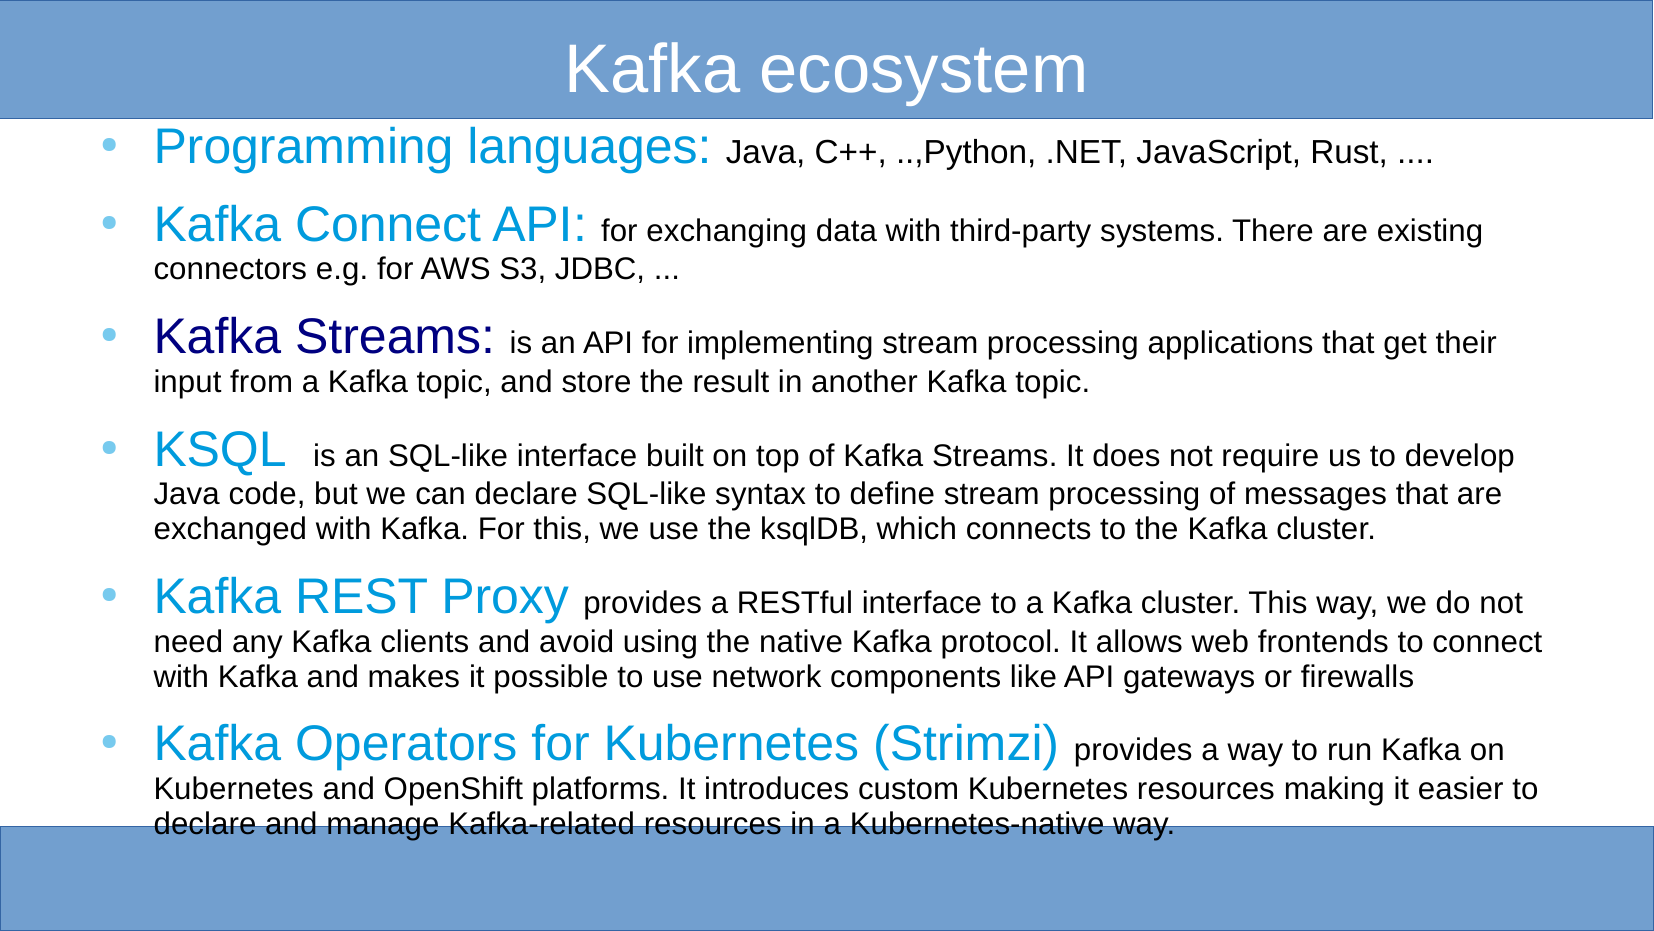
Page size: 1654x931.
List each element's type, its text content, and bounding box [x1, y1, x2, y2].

list Programming languages: Java, C++, ..,Python, .NET, JavaScript, Rust, .... Kafka Connect API: for exchanging data with third-party systems. There are existing connectors e.g. for AWS S3, JDBC, ... Kafka Streams: is an API for implementing stream processing applications that get their input from a Kafka topic, and store the result in another Kafka topic. KSQL is an SQL-like interface built on top of Kafka Streams. It does not require us to develop Java code, but we can declare SQL-like syntax to define stream processing of messages that are exchanged with Kafka. For this, we use the ksqlDB, which connects to the Kafka cluster. Kafka REST Proxy provides a RESTful interface to a Kafka cluster. This way, we do not need any Kafka clients and avoid using the native Kafka protocol. It allows web frontends to connect with Kafka and makes it possible to use network components like API gateways or firewalls Kafka Operators for Kubernetes (Strimzi) provides a way to run Kafka on Kubernetes and OpenShift platforms. It introduces custom Kubernetes resources making it easier to declare and manage Kafka-related resources in a Kubernetes-native way. [82, 118, 1571, 758]
title Kafka ecosystem [59, 29, 1595, 108]
